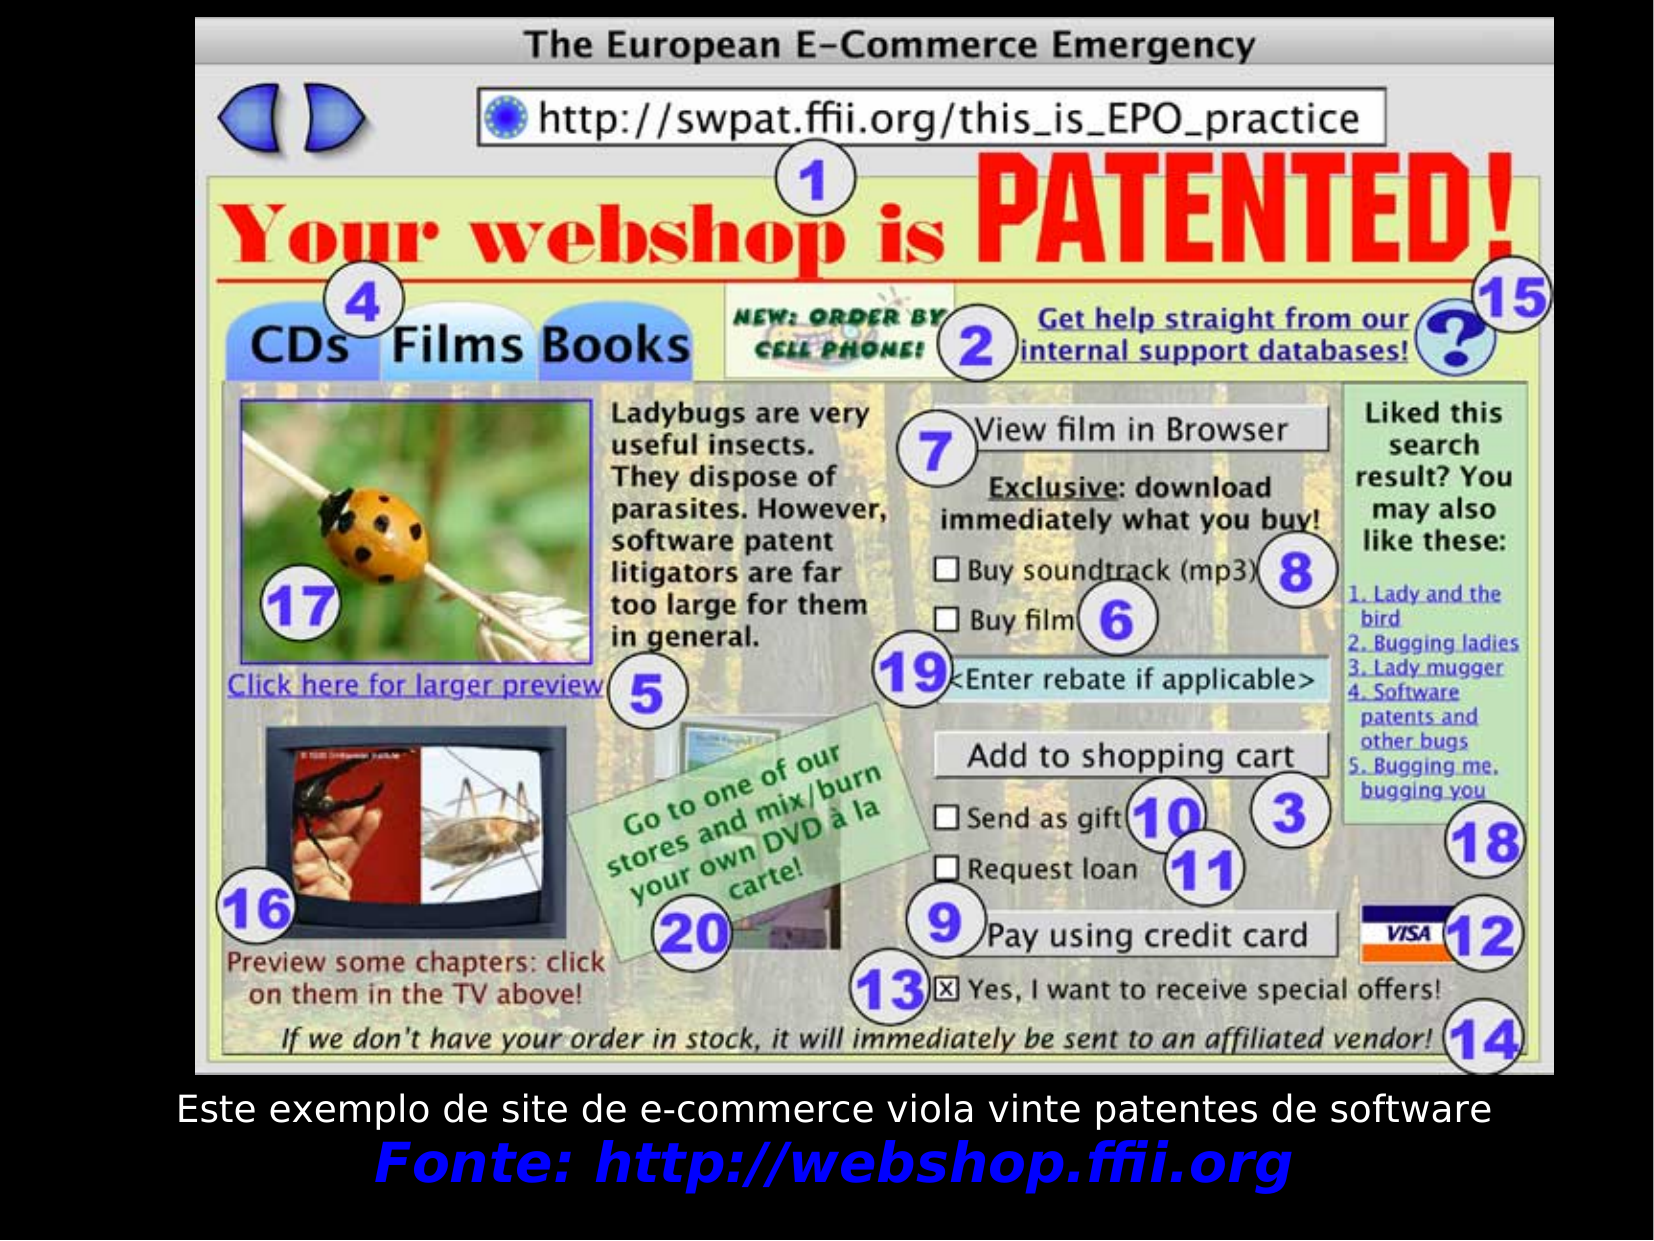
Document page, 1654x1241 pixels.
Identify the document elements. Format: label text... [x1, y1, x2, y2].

picture [195, 17, 1554, 1075]
text_box Este exemplo de site de e-commerce viola vinte patentes de software Fonte: http://webshop.ffii.org [90, 1088, 1580, 1220]
